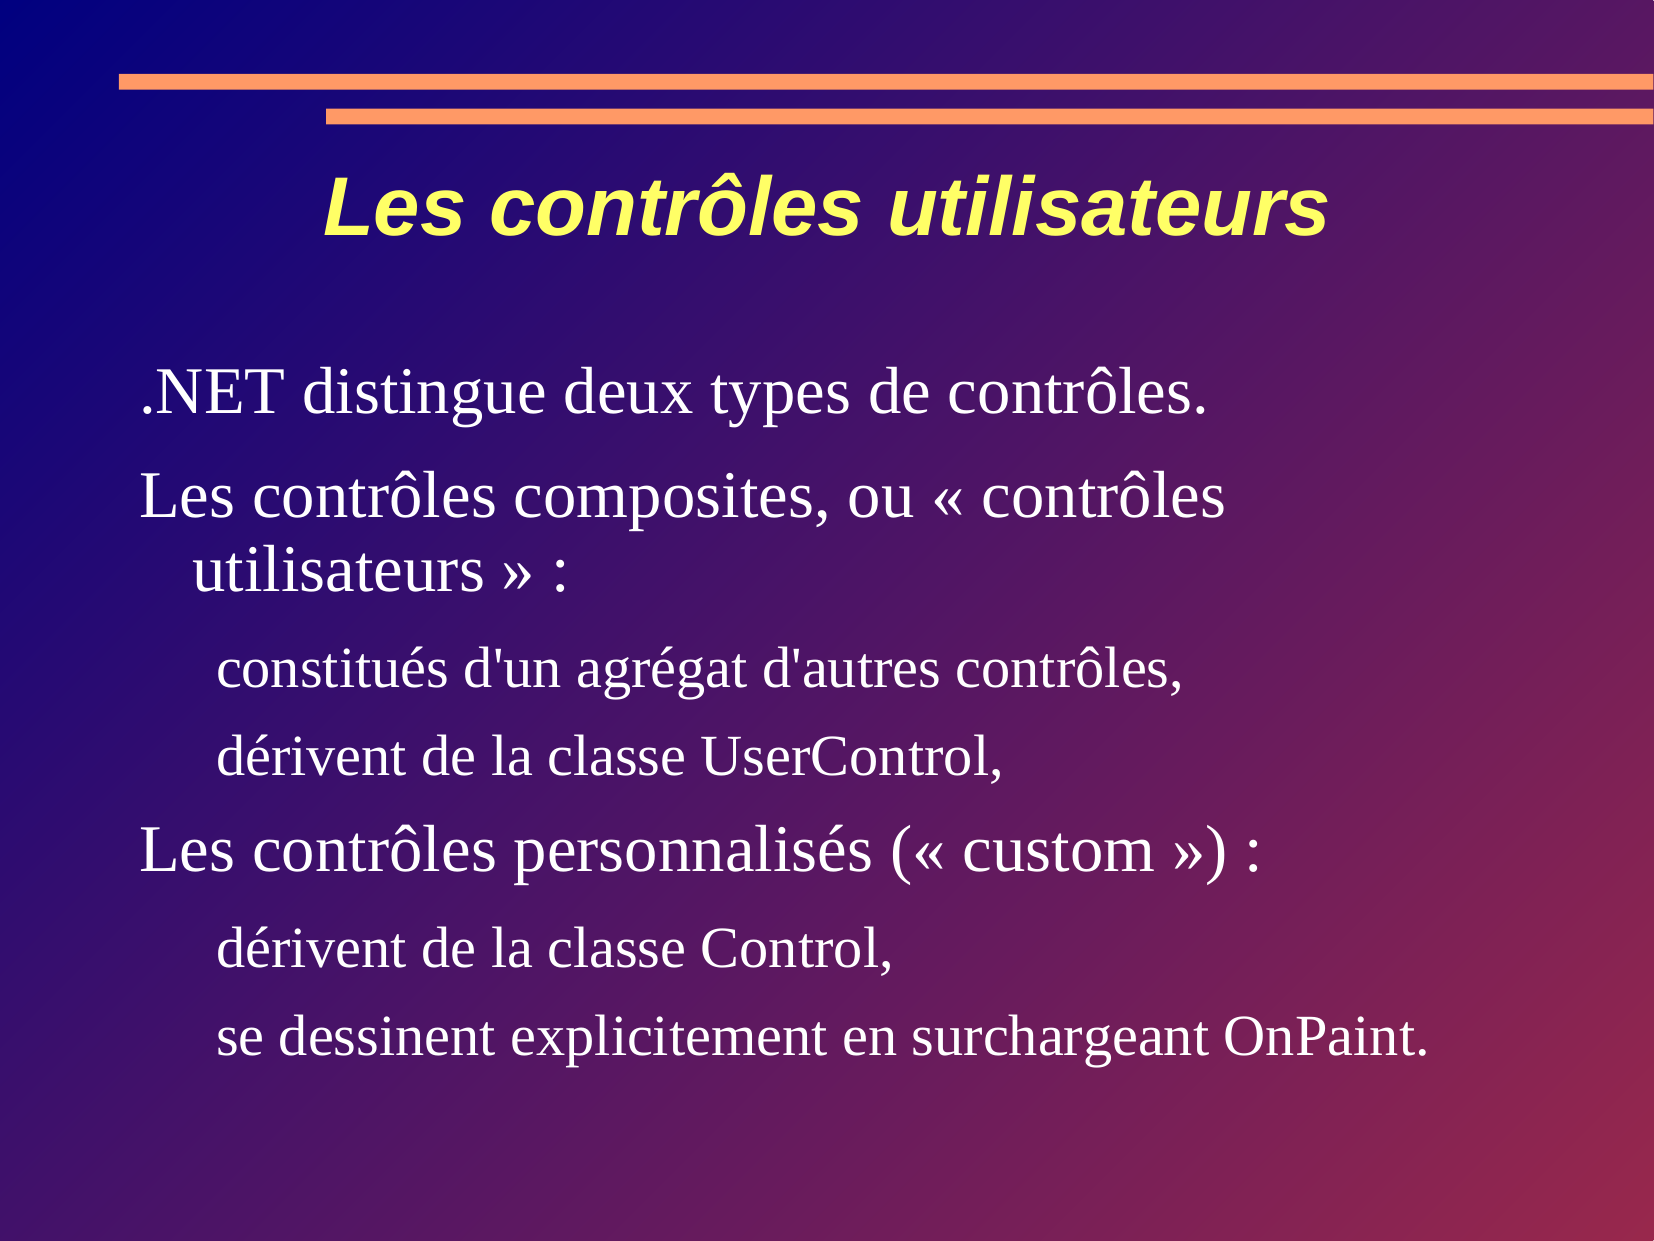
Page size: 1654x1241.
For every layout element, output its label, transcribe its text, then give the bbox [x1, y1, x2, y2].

list .NET distingue deux types de contrôles. Les contrôles composites, ou « contrôles utilisateurs » : constitués d'un agrégat d'autres contrôles, dérivent de la classe UserControl, Les contrôles personnalisés (« custom ») : dérivent de la classe Control, se dessinent explicitement en surchargeant OnPaint. [121, 354, 1534, 1069]
title Les contrôles utilisateurs [121, 102, 1534, 311]
